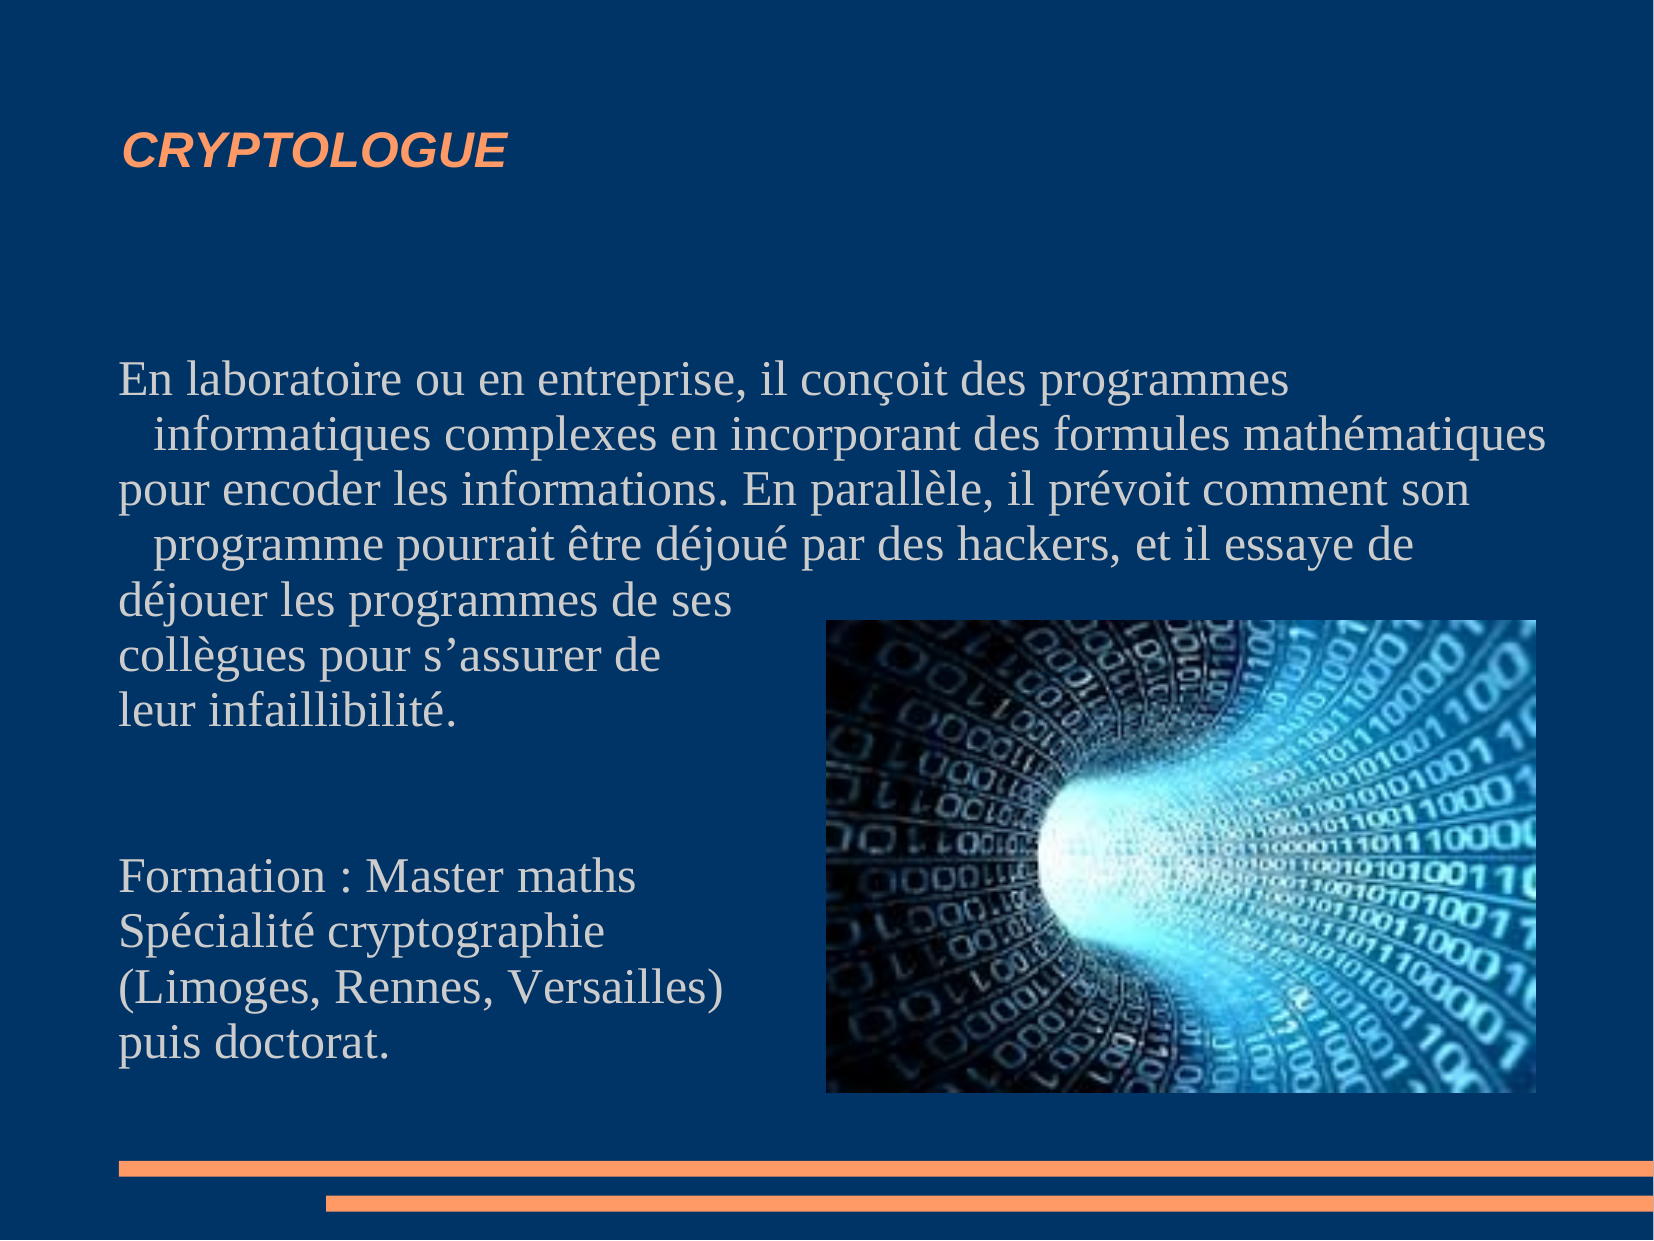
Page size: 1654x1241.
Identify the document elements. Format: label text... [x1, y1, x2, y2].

picture [826, 620, 1536, 1093]
subtitle En laboratoire ou en entreprise, il conçoit des programmes informatiques complexes en incorporant des formules mathématiques pour encoder les informations. En parallèle, il prévoit comment son programme pourrait être déjoué par des hackers, et il essaye de déjouer les programmes de ses collègues pour s’assurer de leur infaillibilité. Formation : Master maths Spécialité cryptographie (Limoges, Rennes, Versailles) puis doctorat. [118, 304, 1558, 1115]
title CRYPTOLOGUE [121, 46, 1534, 254]
picture [1400, 1076, 1405, 1086]
